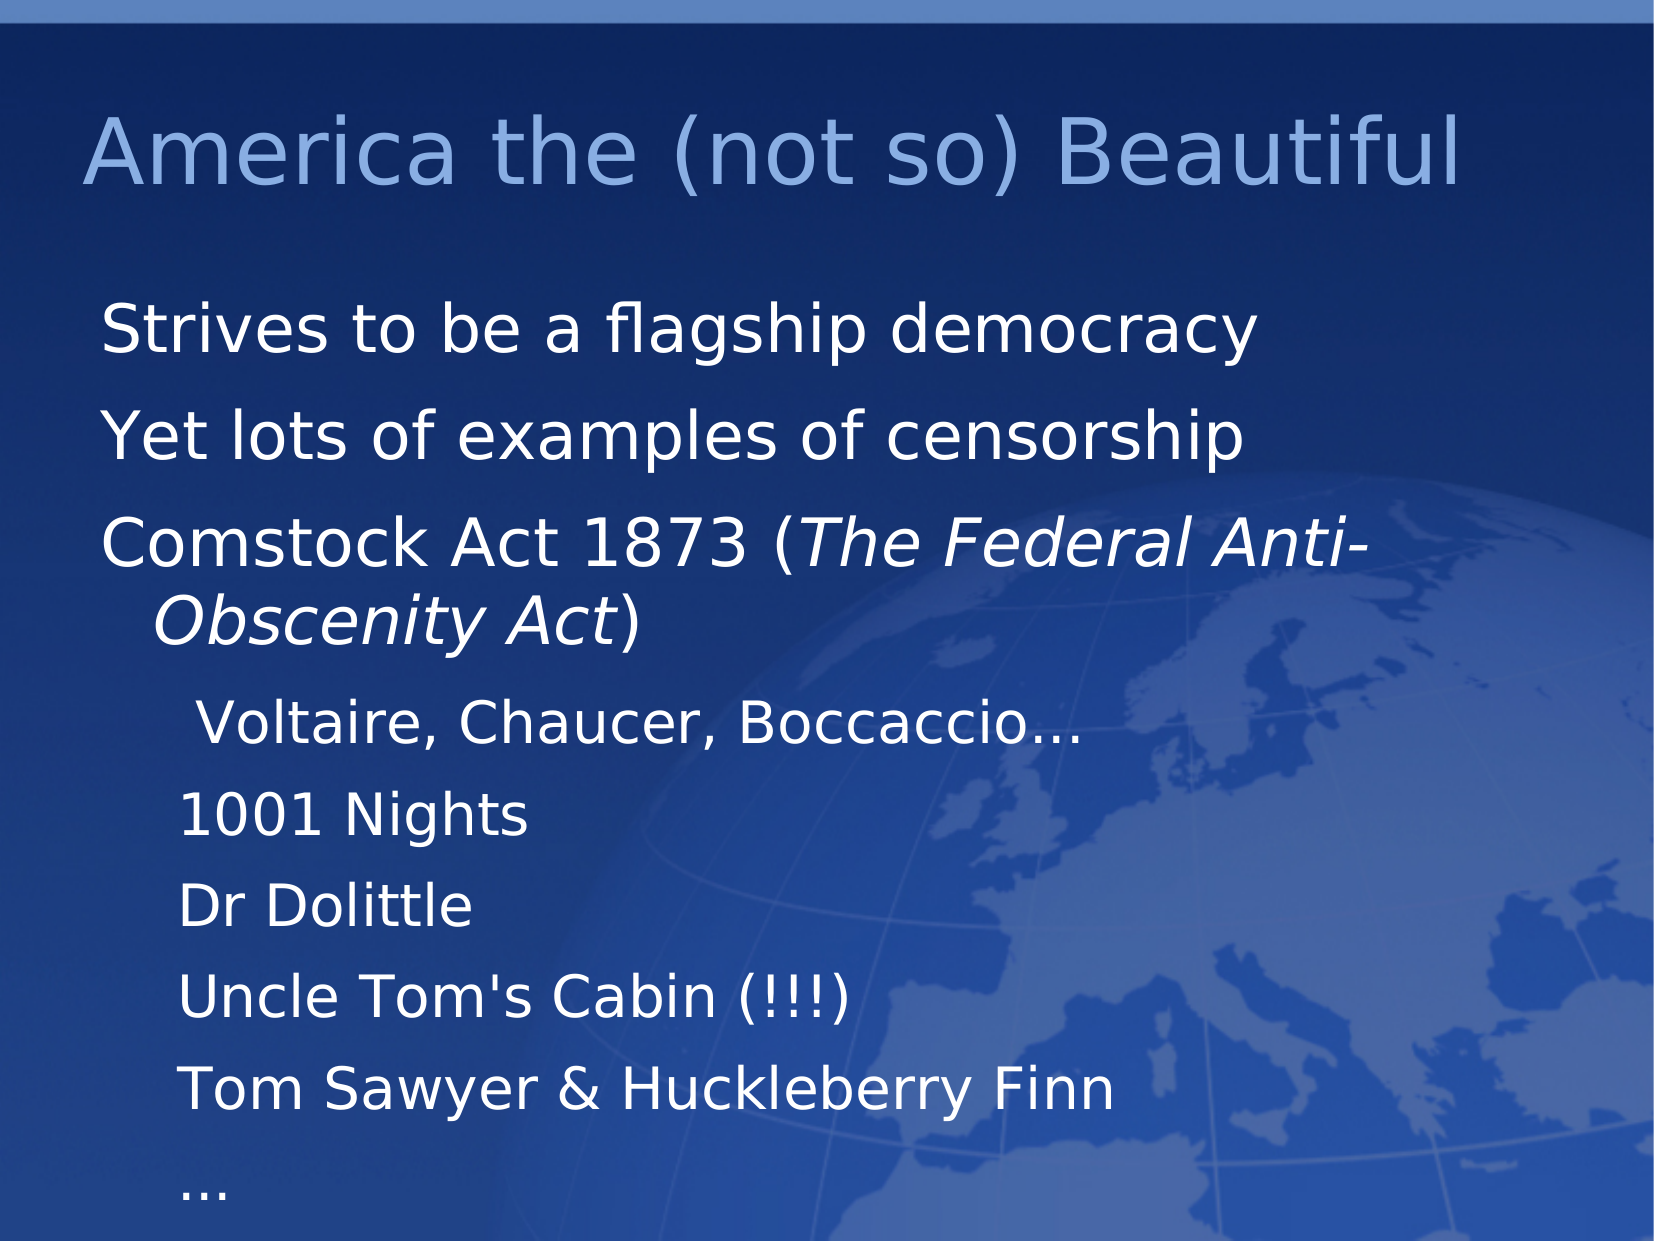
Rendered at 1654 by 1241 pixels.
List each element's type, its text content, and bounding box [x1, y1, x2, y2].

picture [0, 0, 1654, 1241]
title America the (not so) Beautiful [82, 56, 1571, 250]
list Strives to be a flagship democracy Yet lots of examples of censorship Comstock Act 1873 (The Federal Anti-Obscenity Act) Voltaire, Chaucer, Boccaccio... 1001 Nights Dr Dolittle Uncle Tom's Cabin (!!!) Tom Sawyer & Huckleberry Finn ... [82, 290, 1571, 1215]
